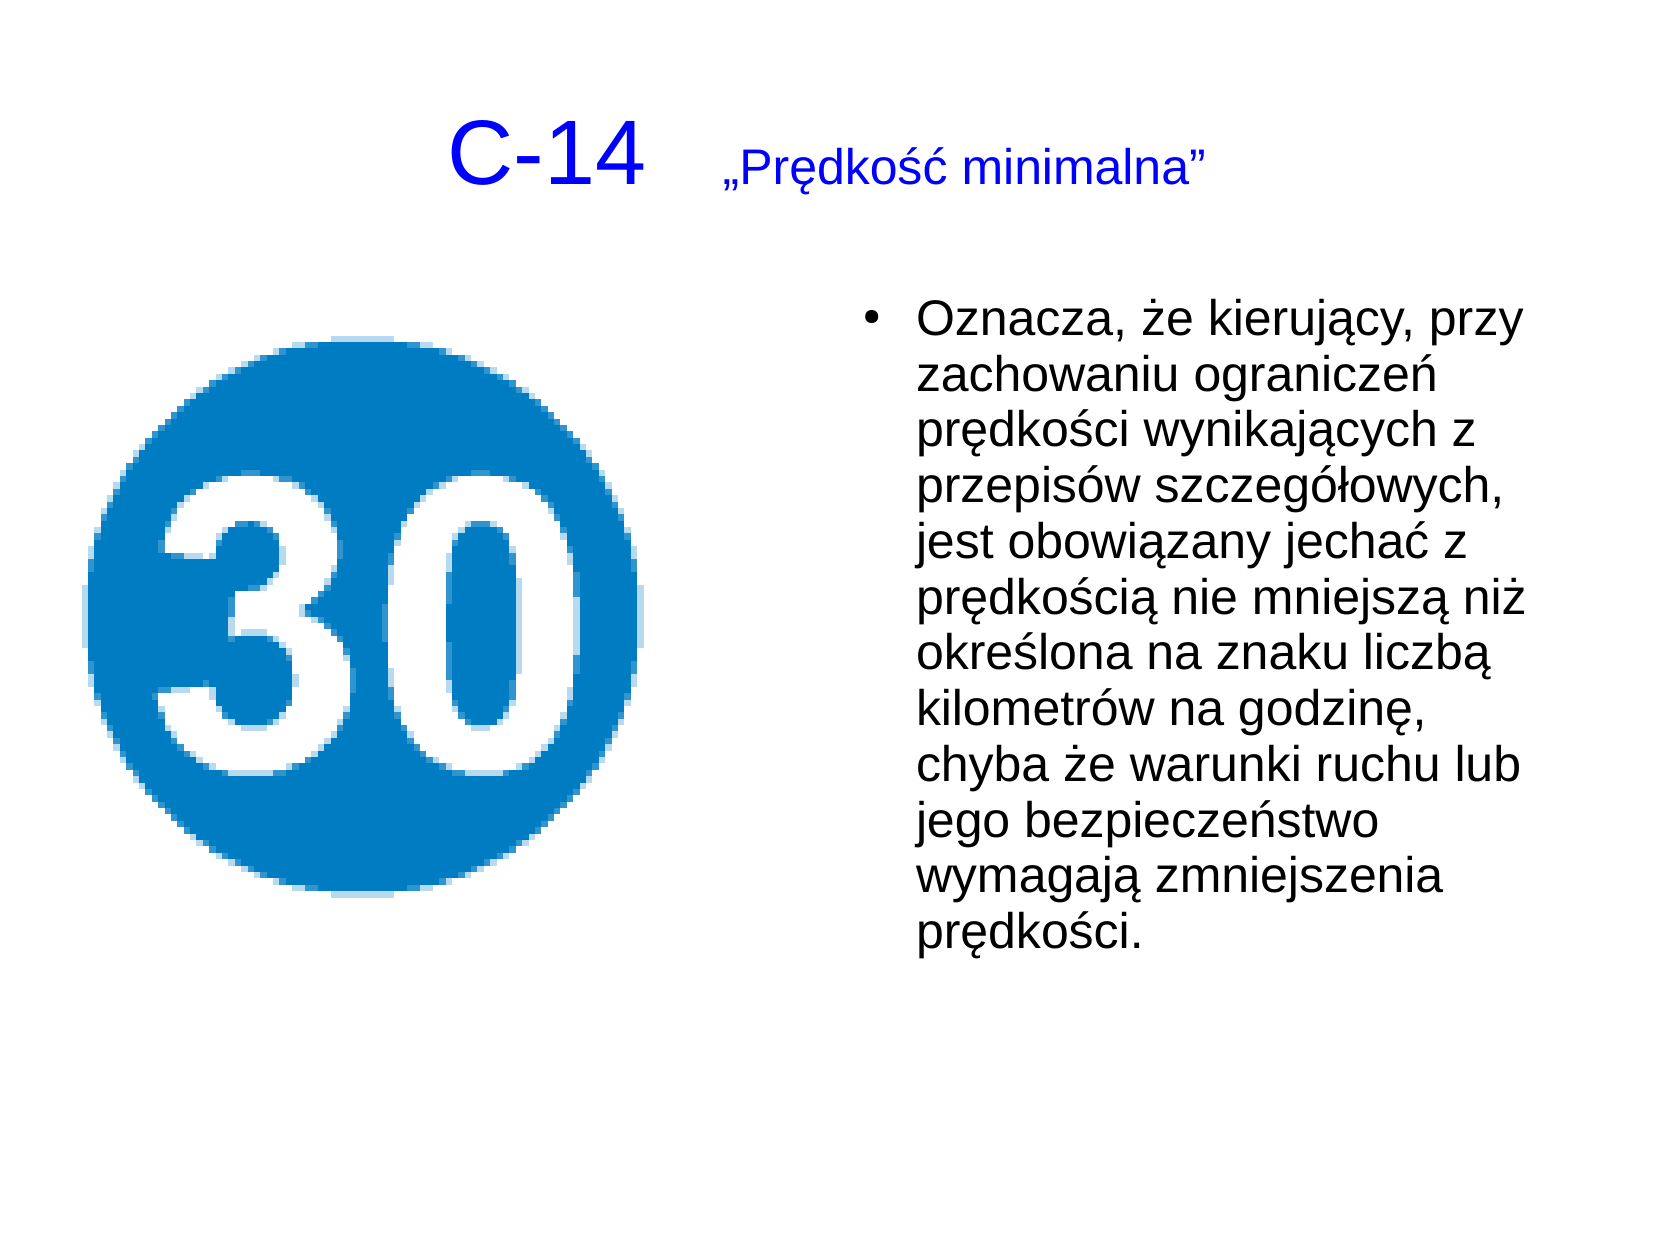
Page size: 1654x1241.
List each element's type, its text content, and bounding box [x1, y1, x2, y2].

title C-14 „Prędkość minimalna” [82, 56, 1571, 250]
list Oznacza, że kierujący, przy zachowaniu ograniczeń prędkości wynikających z przepisów szczegółowych, jest obowiązany jechać z prędkością nie mniejszą niż określona na znaku liczbą kilometrów na godzinę, chyba że warunki ruchu lub jego bezpieczeństwo wymagają zmniejszenia prędkości. [845, 290, 1572, 1094]
picture [82, 336, 644, 898]
